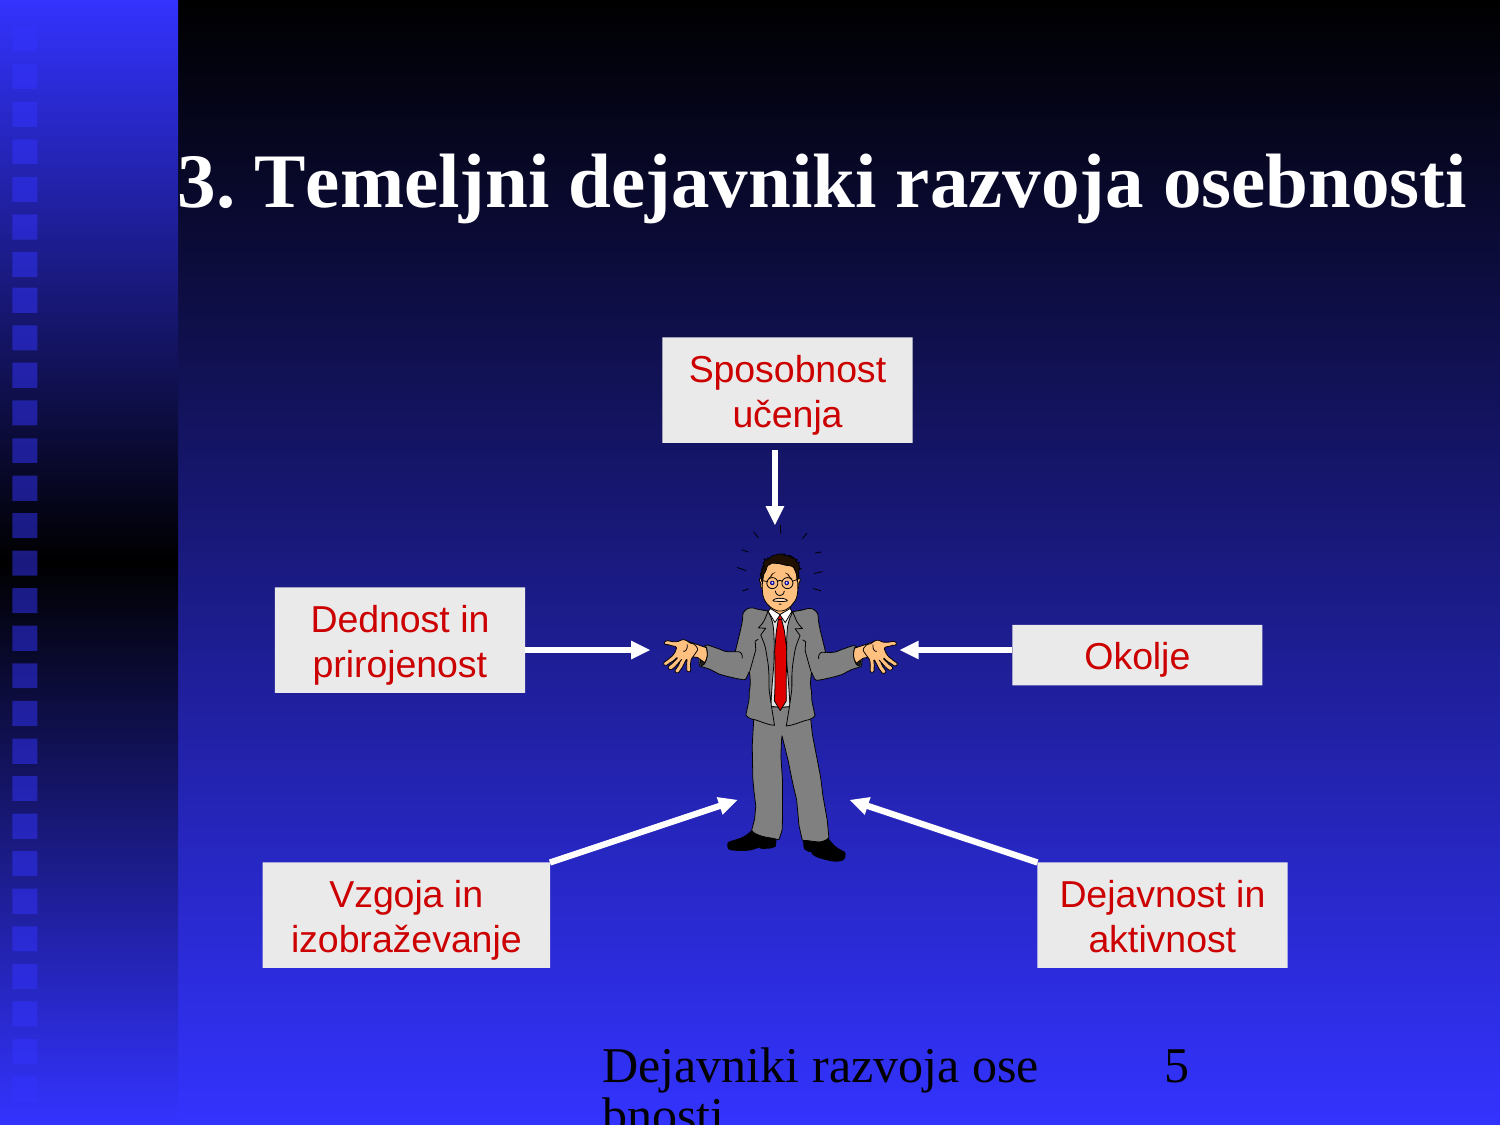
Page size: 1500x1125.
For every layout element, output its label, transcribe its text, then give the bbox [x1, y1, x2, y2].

text_box Okolje [1012, 624, 1263, 686]
picture [662, 525, 900, 862]
title 3. Temeljni dejavniki razvoja osebnosti [162, 122, 1500, 231]
text_box Sposobnost učenja [662, 337, 913, 443]
text_box Dednost in prirojenost [274, 587, 526, 693]
text_box Dejavnost in aktivnost [1037, 862, 1288, 968]
text_box Vzgoja in izobraževanje [262, 862, 551, 968]
